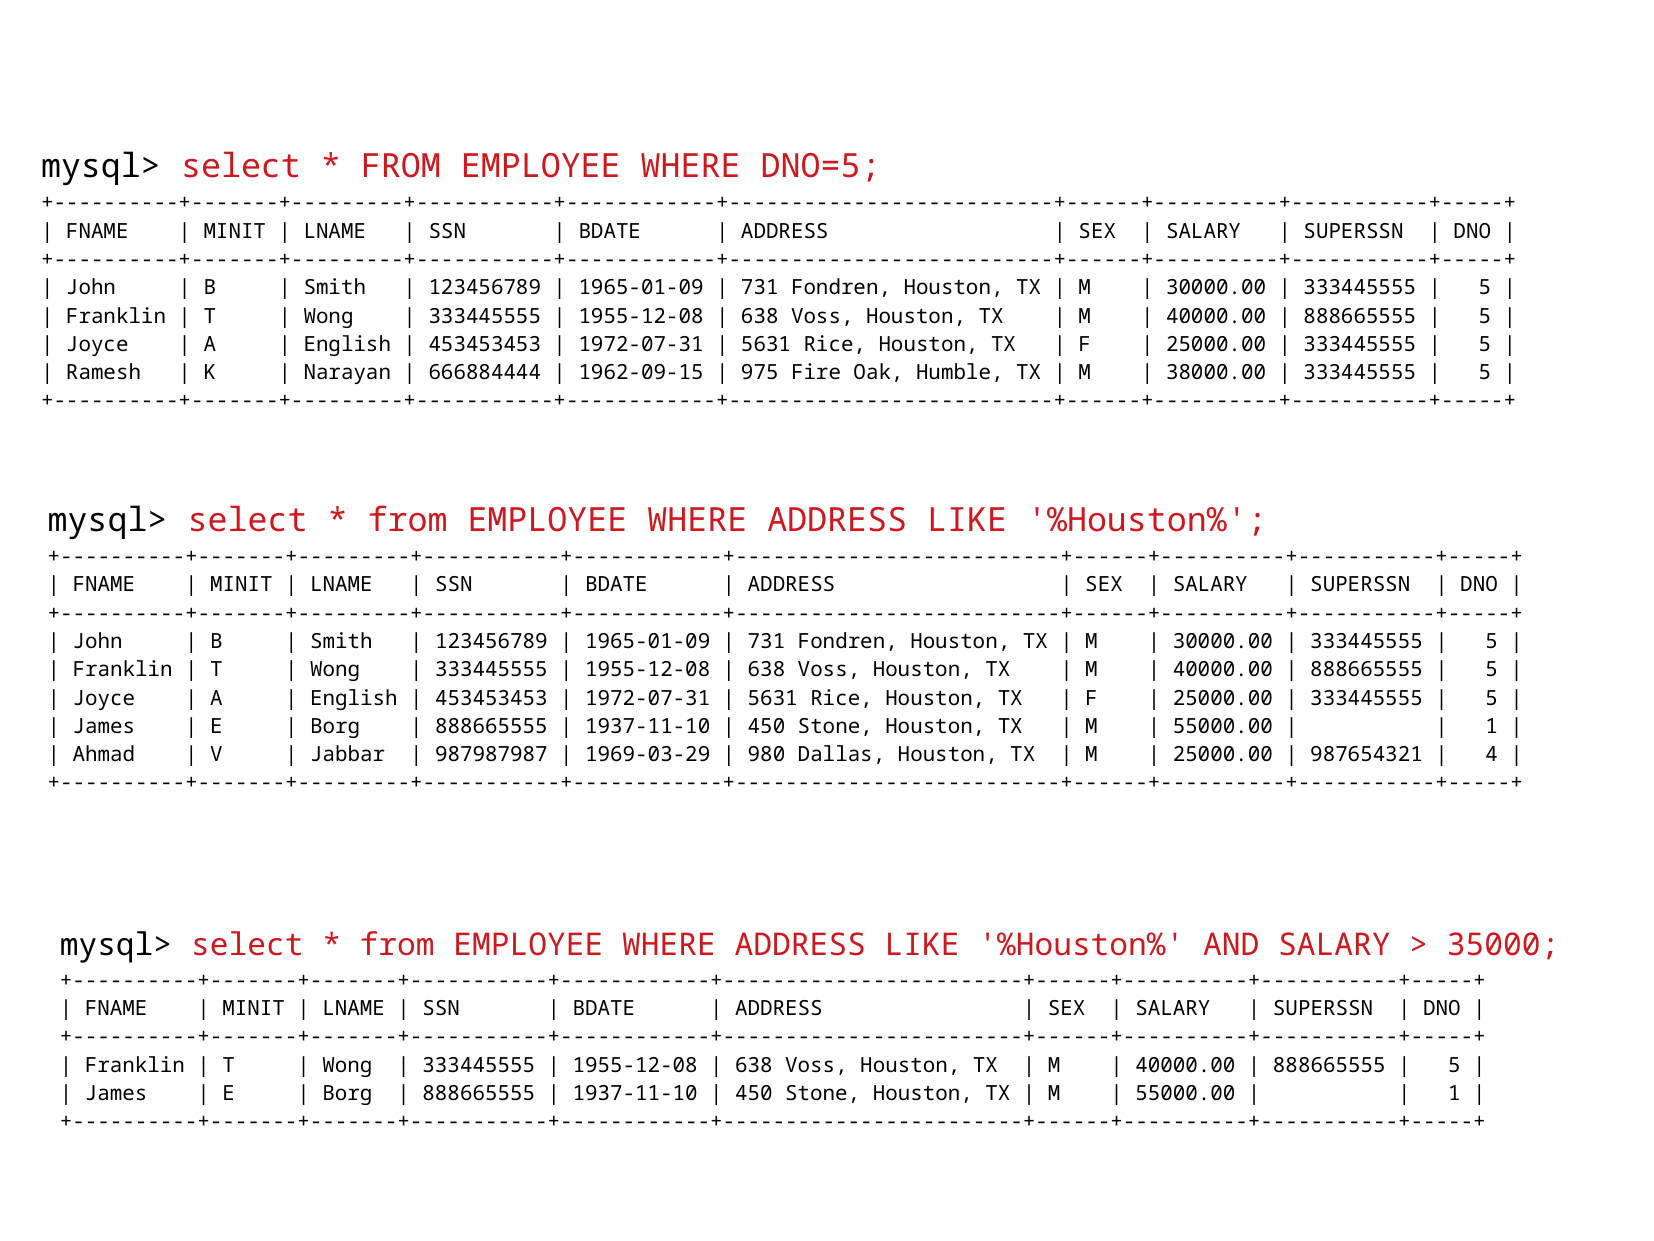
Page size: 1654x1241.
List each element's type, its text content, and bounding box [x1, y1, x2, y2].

text_box mysql> select * FROM EMPLOYEE WHERE DNO=5; +----------+-------+---------+-----------+------------+--------------------------+------+----------+-----------+-----+ | FNAME | MINIT | LNAME | SSN | BDATE | ADDRESS | SEX | SALARY | SUPERSSN | DNO | +----------+-------+---------+-----------+------------+--------------------------+------+----------+-----------+-----+ | John | B | Smith | 123456789 | 1965-01-09 | 731 Fondren, Houston, TX | M | 30000.00 | 333445555 | 5 | | Franklin | T | Wong | 333445555 | 1955-12-08 | 638 Voss, Houston, TX | M | 40000.00 | 888665555 | 5 | | Joyce | A | English | 453453453 | 1972-07-31 | 5631 Rice, Houston, TX | F | 25000.00 | 333445555 | 5 | | Ramesh | K | Narayan | 666884444 | 1962-09-15 | 975 Fire Oak, Humble, TX | M | 38000.00 | 333445555 | 5 | +----------+-------+---------+-----------+------------+--------------------------+------+----------+-----------+-----+ [26, 135, 1591, 400]
text_box mysql> select * from EMPLOYEE WHERE ADDRESS LIKE '%Houston%' AND SALARY > 35000; +----------+-------+-------+-----------+------------+------------------------+------+----------+-----------+-----+ | FNAME | MINIT | LNAME | SSN | BDATE | ADDRESS | SEX | SALARY | SUPERSSN | DNO | +----------+-------+-------+-----------+------------+------------------------+------+----------+-----------+-----+ | Franklin | T | Wong | 333445555 | 1955-12-08 | 638 Voss, Houston, TX | M | 40000.00 | 888665555 | 5 | | James | E | Borg | 888665555 | 1937-11-10 | 450 Stone, Houston, TX | M | 55000.00 | | 1 | +----------+-------+-------+-----------+------------+------------------------+------+----------+-----------+-----+ [45, 915, 1591, 1155]
text_box mysql> select * from EMPLOYEE WHERE ADDRESS LIKE '%Houston%'; +----------+-------+---------+-----------+------------+--------------------------+------+----------+-----------+-----+ | FNAME | MINIT | LNAME | SSN | BDATE | ADDRESS | SEX | SALARY | SUPERSSN | DNO | +----------+-------+---------+-----------+------------+--------------------------+------+----------+-----------+-----+ | John | B | Smith | 123456789 | 1965-01-09 | 731 Fondren, Houston, TX | M | 30000.00 | 333445555 | 5 | | Franklin | T | Wong | 333445555 | 1955-12-08 | 638 Voss, Houston, TX | M | 40000.00 | 888665555 | 5 | | Joyce | A | English | 453453453 | 1972-07-31 | 5631 Rice, Houston, TX | F | 25000.00 | 333445555 | 5 | | James | E | Borg | 888665555 | 1937-11-10 | 450 Stone, Houston, TX | M | 55000.00 | | 1 | | Ahmad | V | Jabbar | 987987987 | 1969-03-29 | 980 Dallas, Houston, TX | M | 25000.00 | 987654321 | 4 | +----------+-------+---------+-----------+------------+--------------------------+------+----------+-----------+-----+ [33, 488, 1591, 796]
